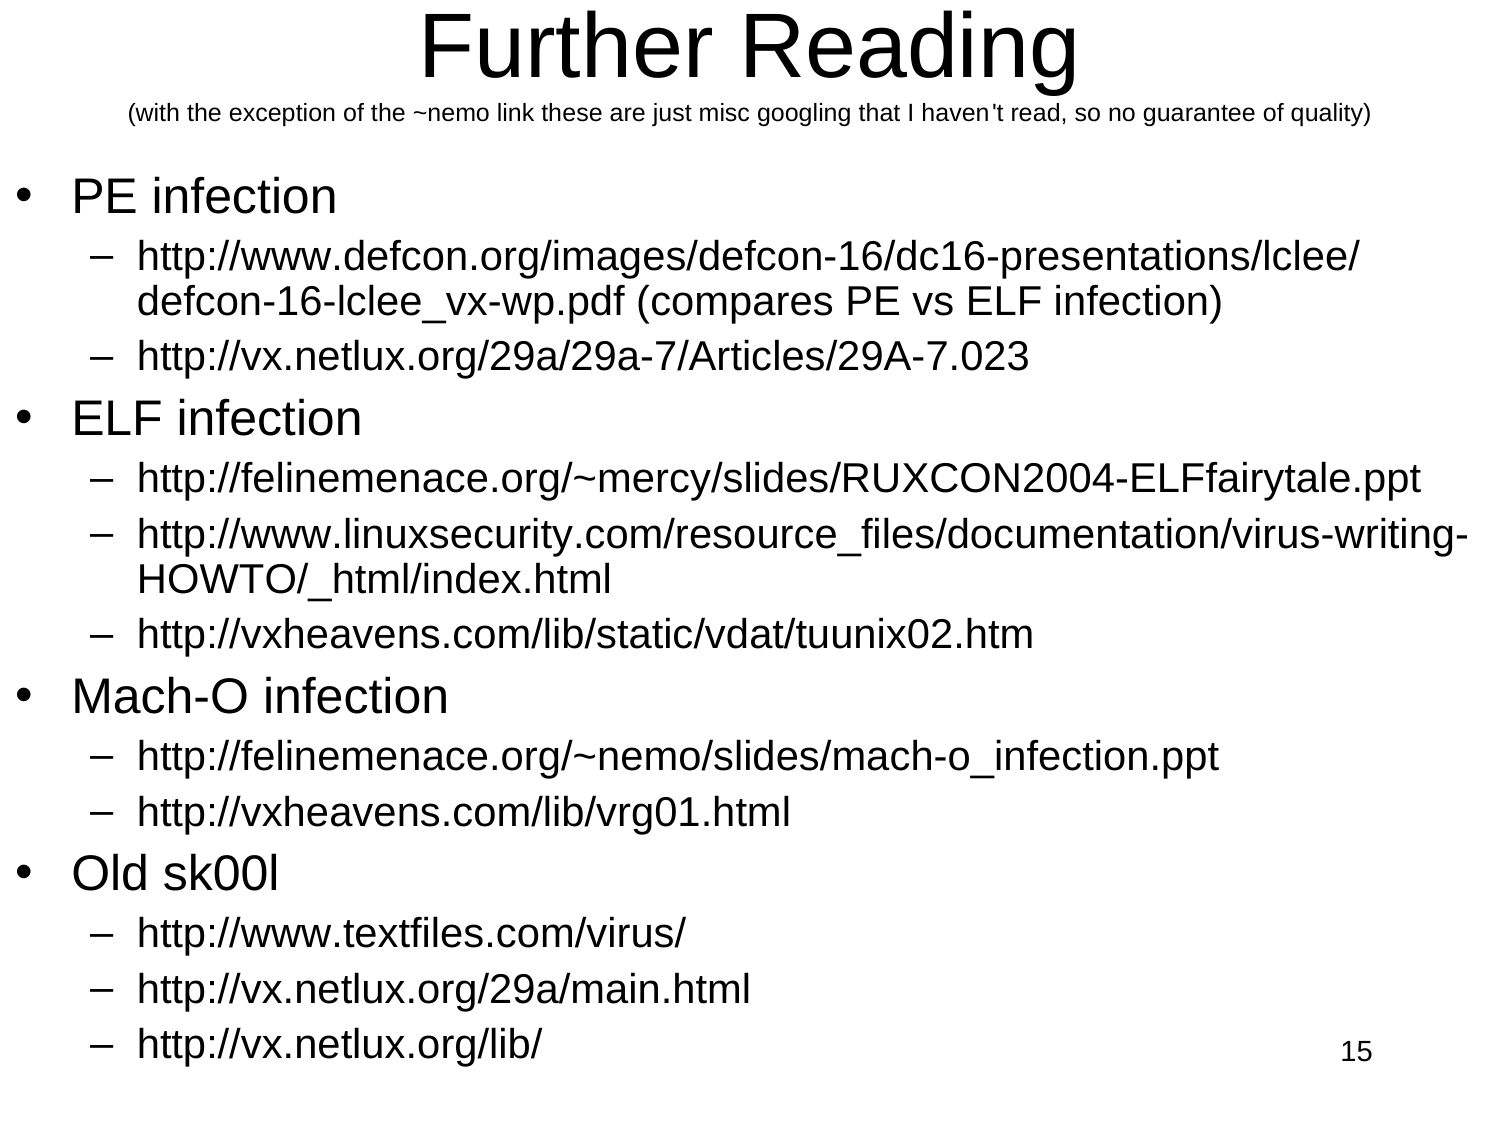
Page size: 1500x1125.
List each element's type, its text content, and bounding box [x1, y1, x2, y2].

list PE infection http://www.defcon.org/images/defcon-16/dc16-presentations/lclee/defcon-16-lclee_vx-wp.pdf (compares PE vs ELF infection) http://vx.netlux.org/29a/29a-7/Articles/29A-7.023 ELF infection http://felinemenace.org/~mercy/slides/RUXCON2004-ELFfairytale.ppt http://www.linuxsecurity.com/resource_files/documentation/virus-writing-HOWTO/_html/index.html http://vxheavens.com/lib/static/vdat/tuunix02.htm Mach-O infection http://felinemenace.org/~nemo/slides/mach-o_infection.ppt http://vxheavens.com/lib/vrg01.html Old sk00l http://www.textfiles.com/virus/ http://vx.netlux.org/29a/main.html http://vx.netlux.org/lib/ [0, 162, 1500, 1125]
text_box <number> [1074, 1025, 1388, 1101]
title Further Reading (with the exception of the ~nemo link these are just misc googling that I haven't read, so no guarantee of quality) [112, 0, 1388, 150]
